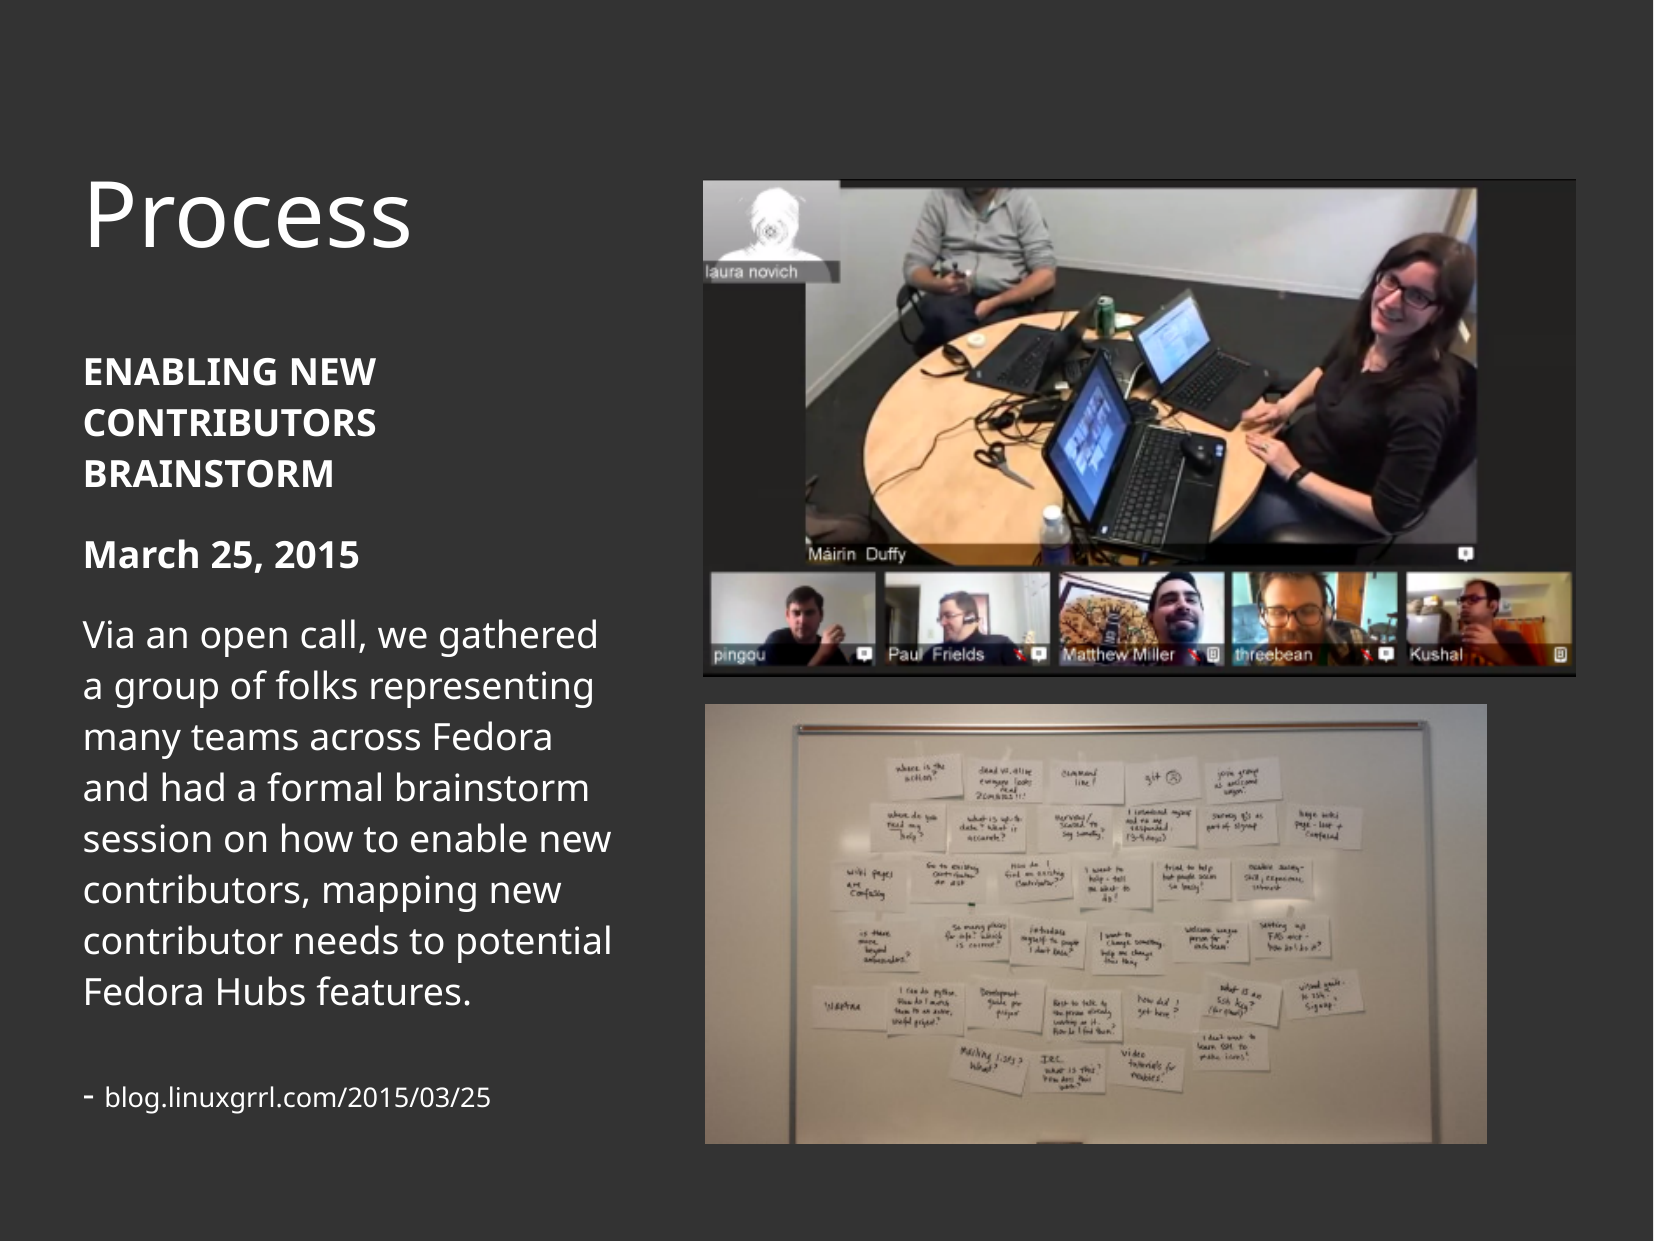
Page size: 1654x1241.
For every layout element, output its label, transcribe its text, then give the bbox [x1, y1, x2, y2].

title Process [82, 108, 1571, 316]
picture [705, 704, 1487, 1145]
list ENABLING NEW CONTRIBUTORS BRAINSTORM March 25, 2015 Via an open call, we gathered a group of folks representing many teams across Fedora and had a formal brainstorm session on how to enable new contributors, mapping new contributor needs to potential Fedora Hubs features. - blog.linuxgrrl.com/2015/03/25 [82, 345, 631, 1141]
picture [703, 179, 1576, 677]
